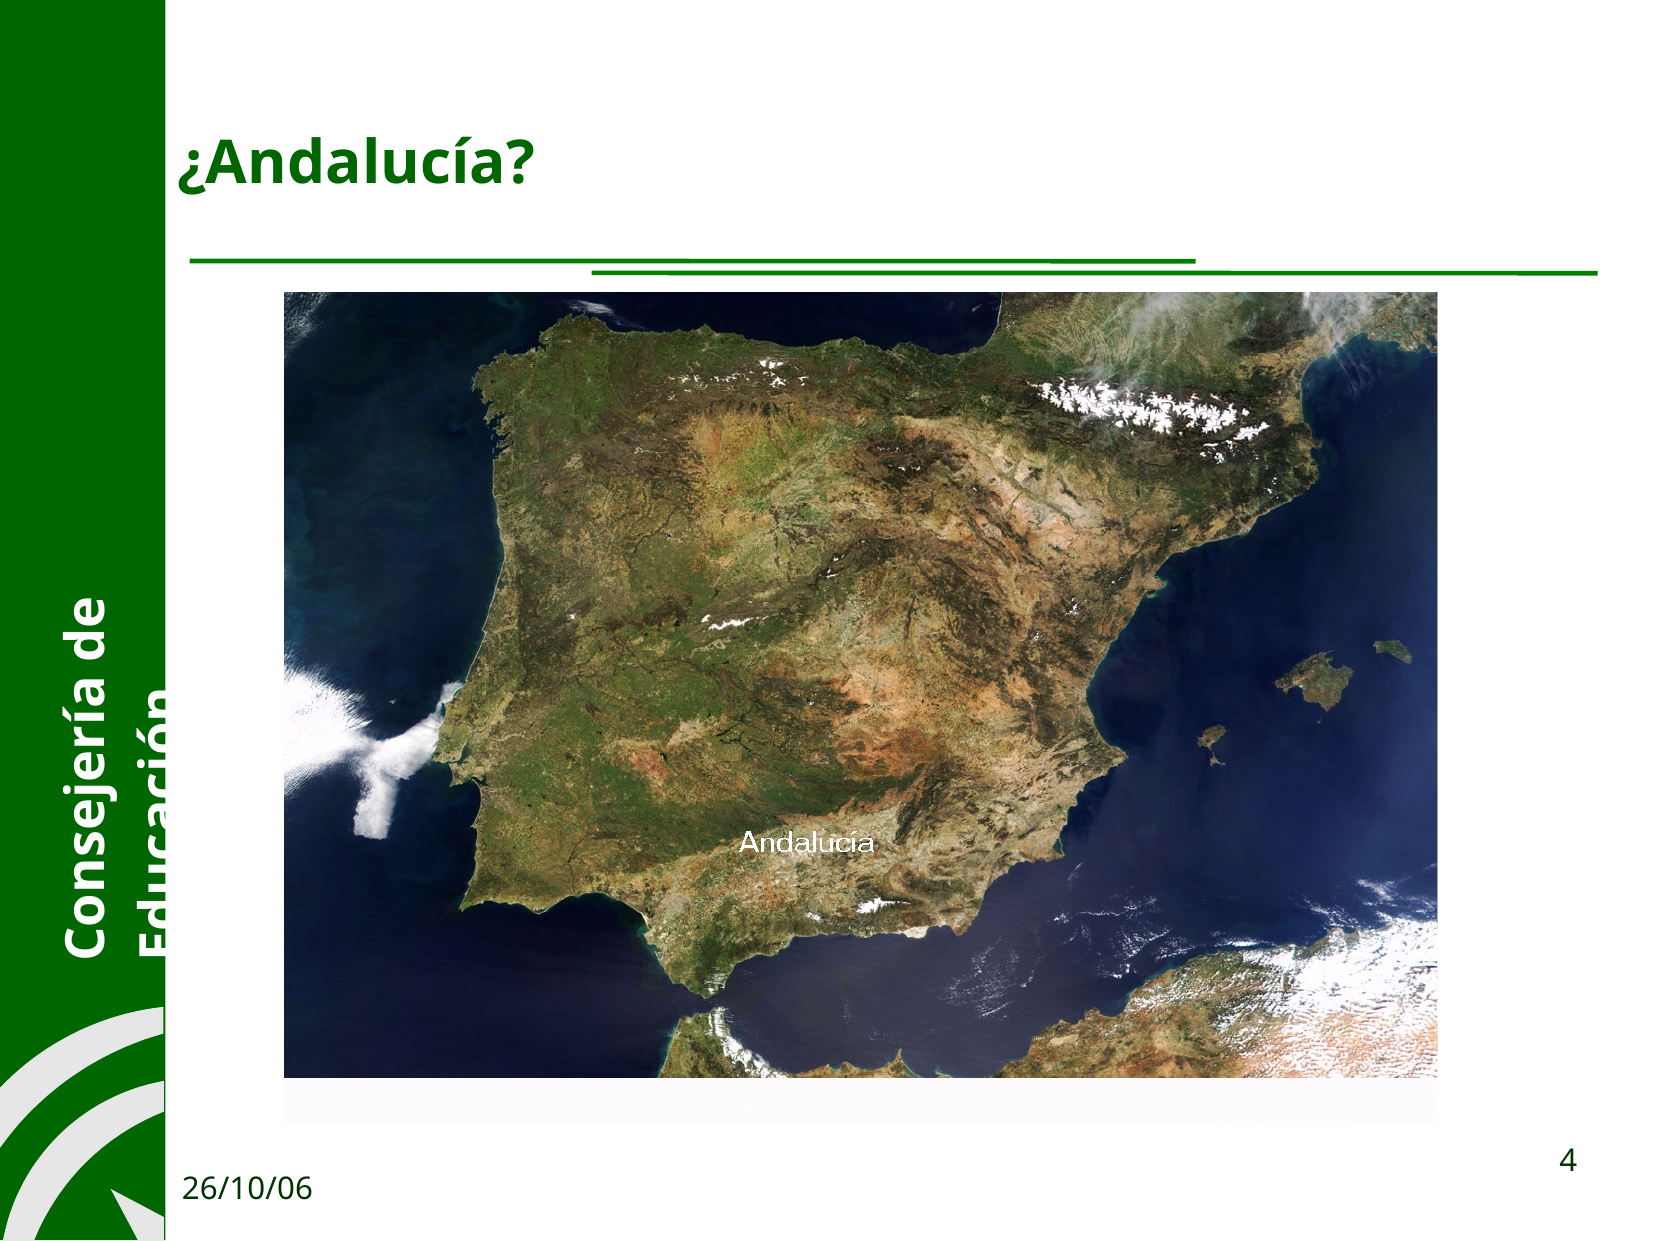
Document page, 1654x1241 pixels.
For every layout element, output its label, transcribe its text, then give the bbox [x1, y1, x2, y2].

title ¿Andalucía? [177, 49, 1572, 257]
picture [283, 291, 1438, 1124]
